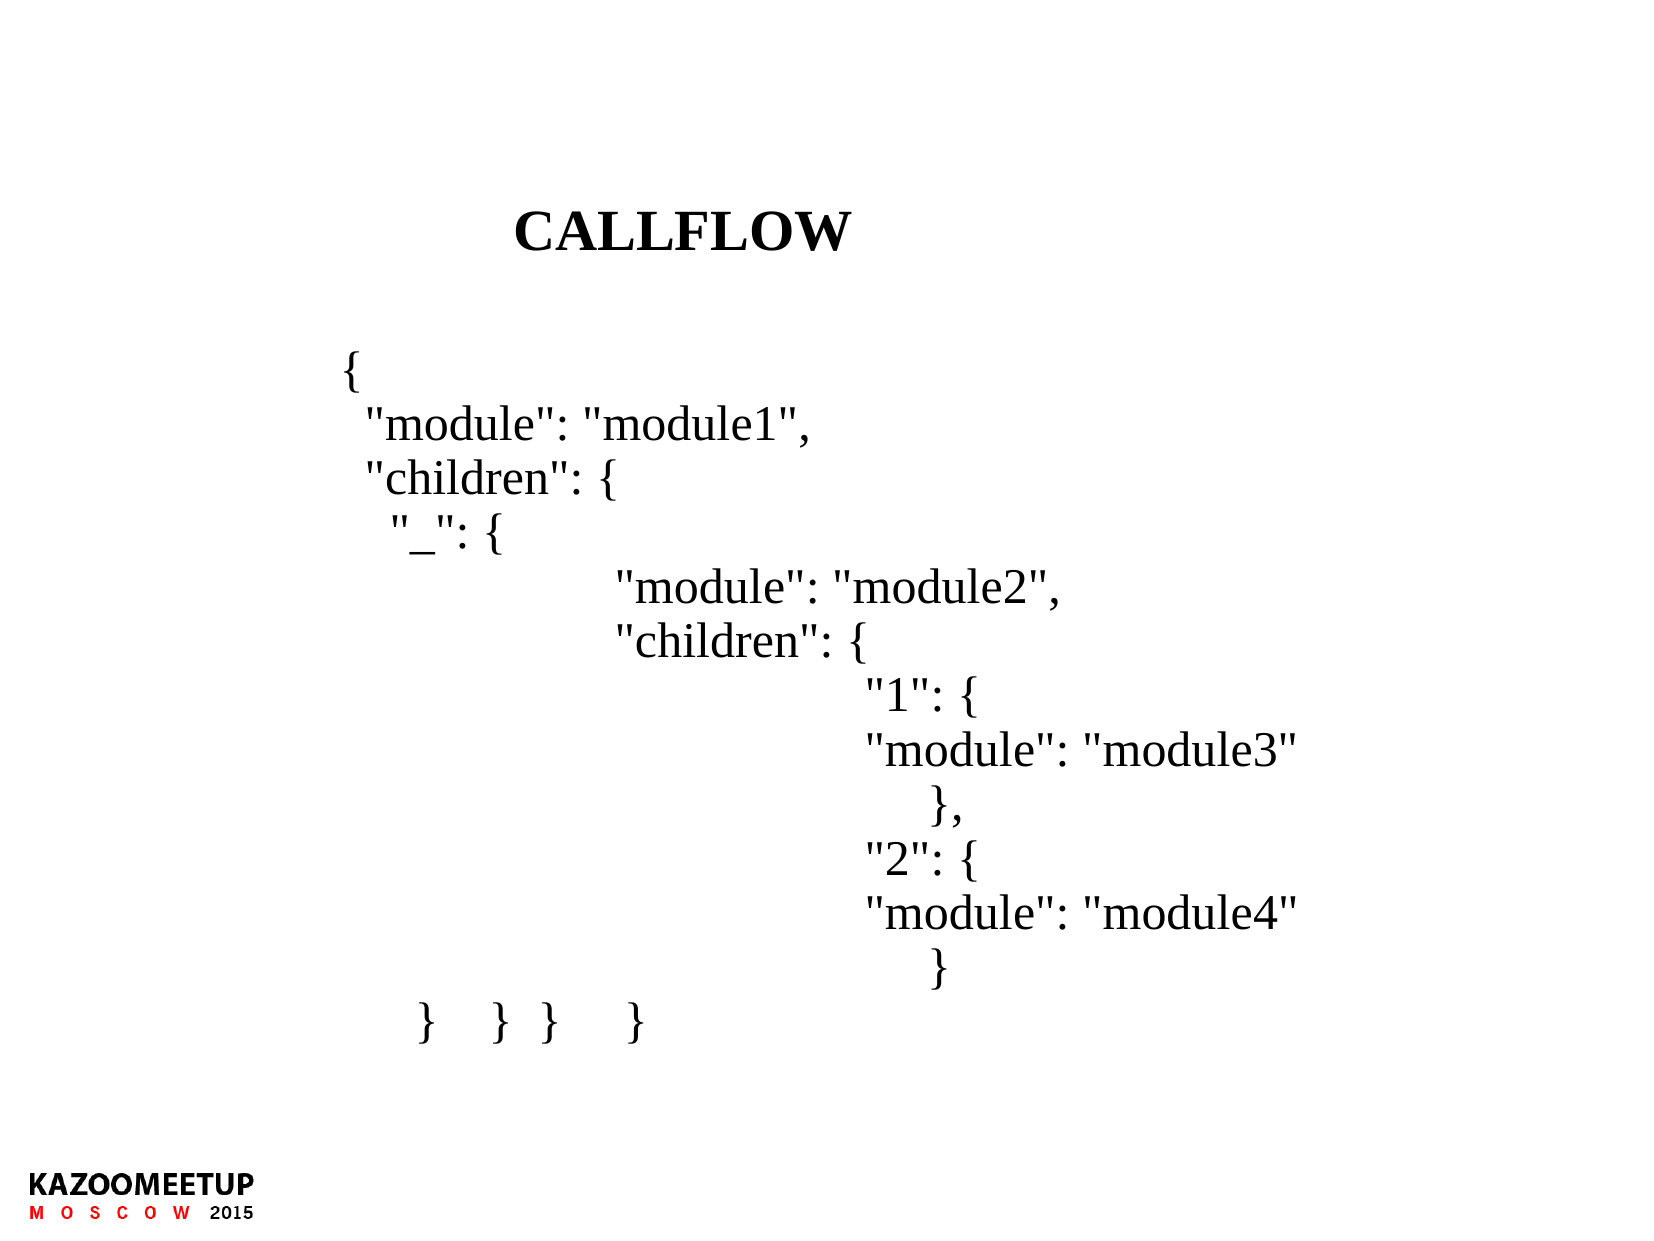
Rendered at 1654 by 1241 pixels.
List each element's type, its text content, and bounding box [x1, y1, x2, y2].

subtitle CALLFLOW { "module": "module1", "children": { "_": { "module": "module2", "children": { "1": { "module": "module3" }, "2": { "module": "module4" } } } } } [75, 88, 1564, 1152]
picture [21, 1157, 262, 1233]
